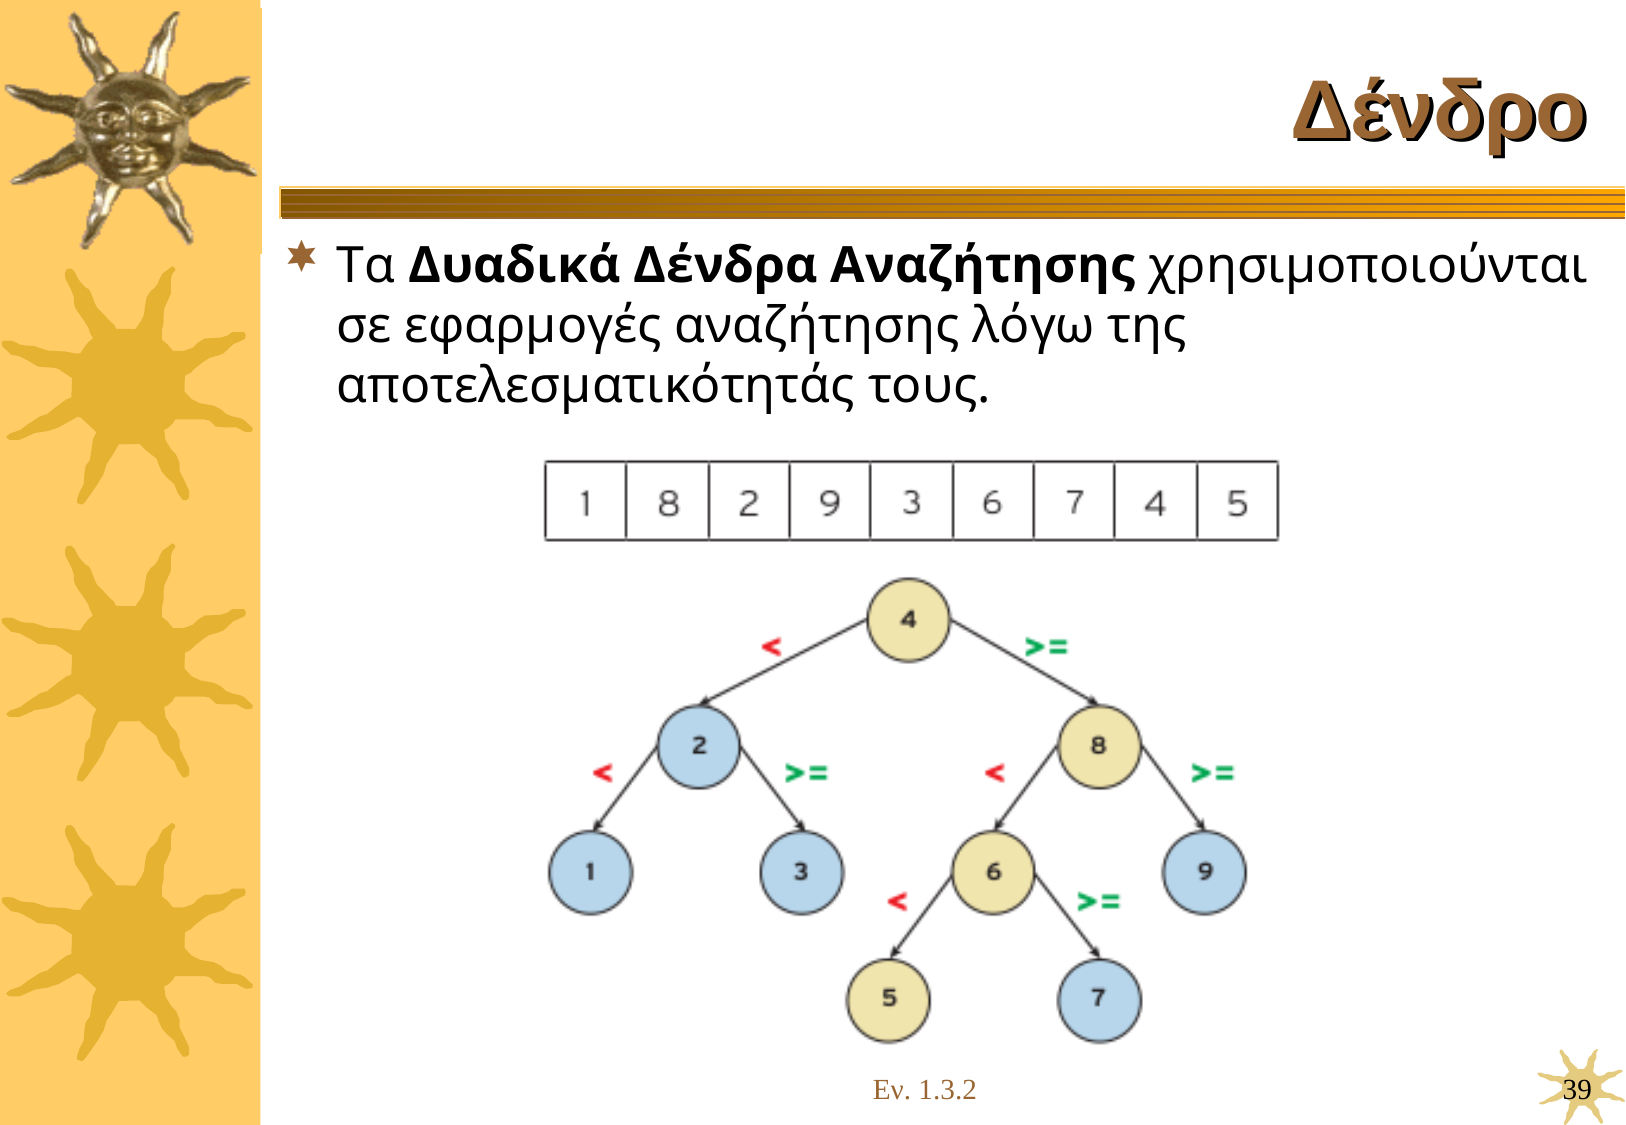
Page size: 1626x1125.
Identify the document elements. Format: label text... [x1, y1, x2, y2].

picture [515, 438, 1305, 1071]
text_box Τα Δυαδικά Δένδρα Αναζήτησης χρησιμοποιούνται σε εφαρμογές αναζήτησης λόγω της αποτελεσματικότητάς τους. [265, 224, 1625, 443]
picture [1, 163, 262, 254]
text_box Δένδρο [0, 0, 1625, 163]
